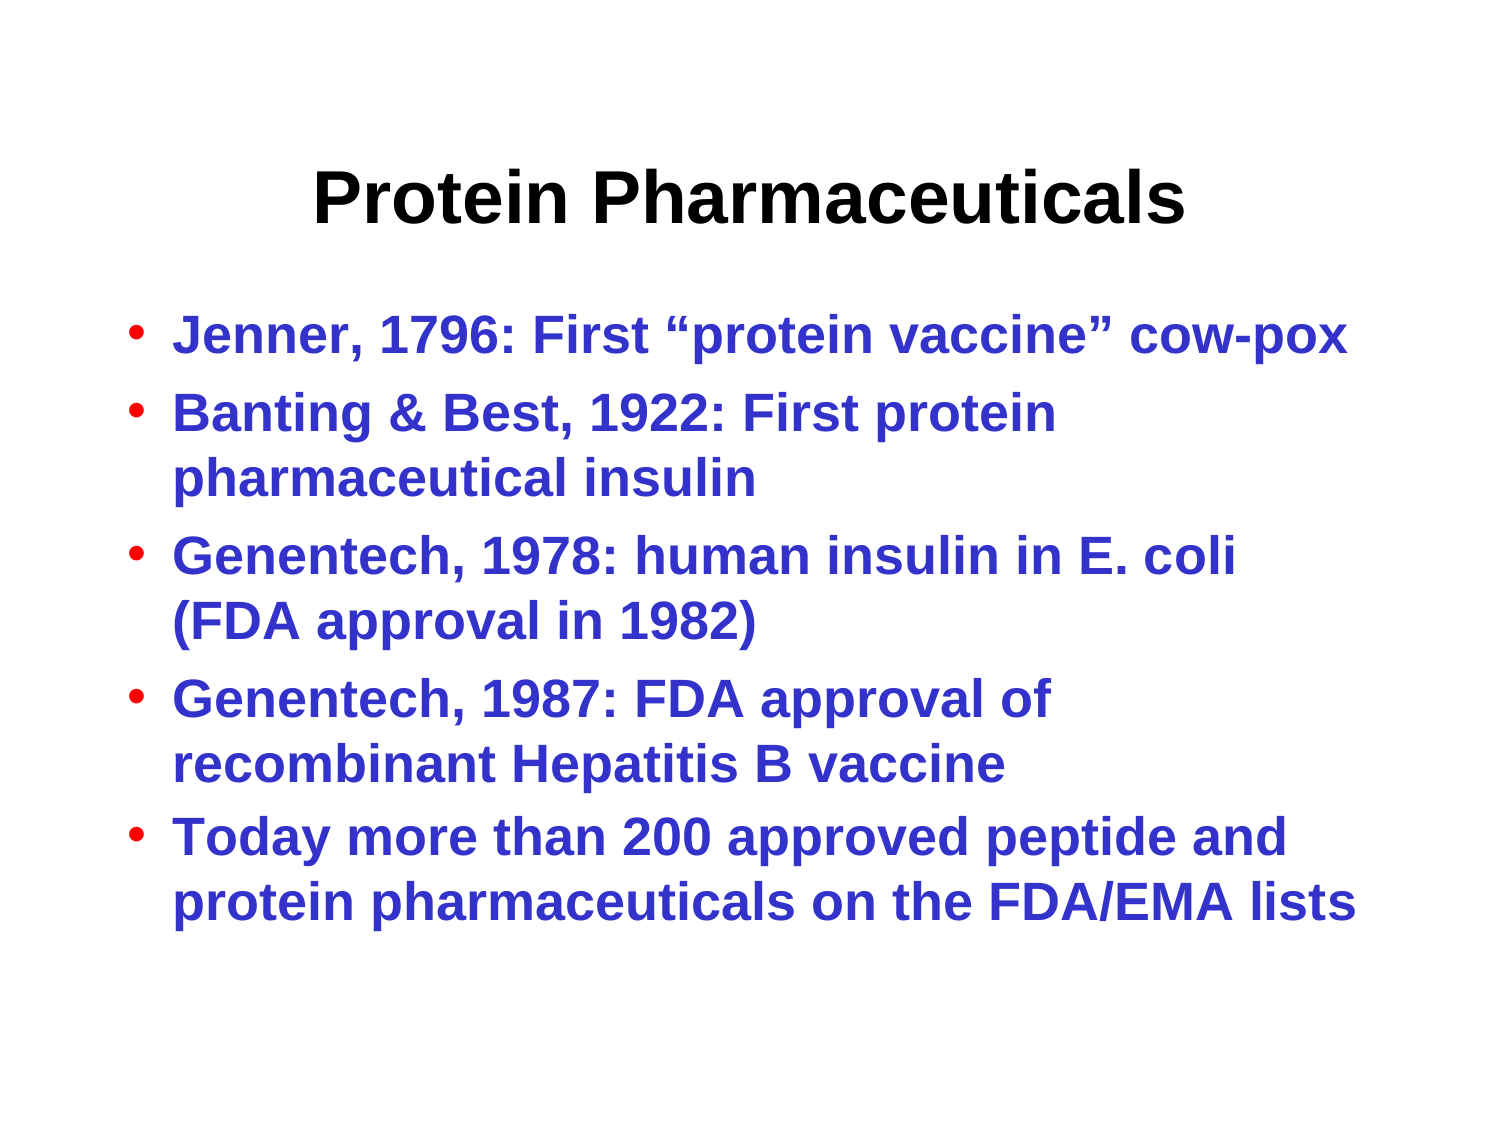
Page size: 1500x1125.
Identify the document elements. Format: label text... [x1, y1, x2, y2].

list Jenner, 1796: First “protein vaccine” cow-pox Banting & Best, 1922: First protein pharmaceutical insulin Genentech, 1978: human insulin in E. coli (FDA approval in 1982) Genentech, 1987: FDA approval of recombinant Hepatitis B vaccine Today more than 200 approved peptide and protein pharmaceuticals on the FDA/EMA lists [112, 291, 1388, 967]
title Protein Pharmaceuticals [112, 99, 1388, 288]
